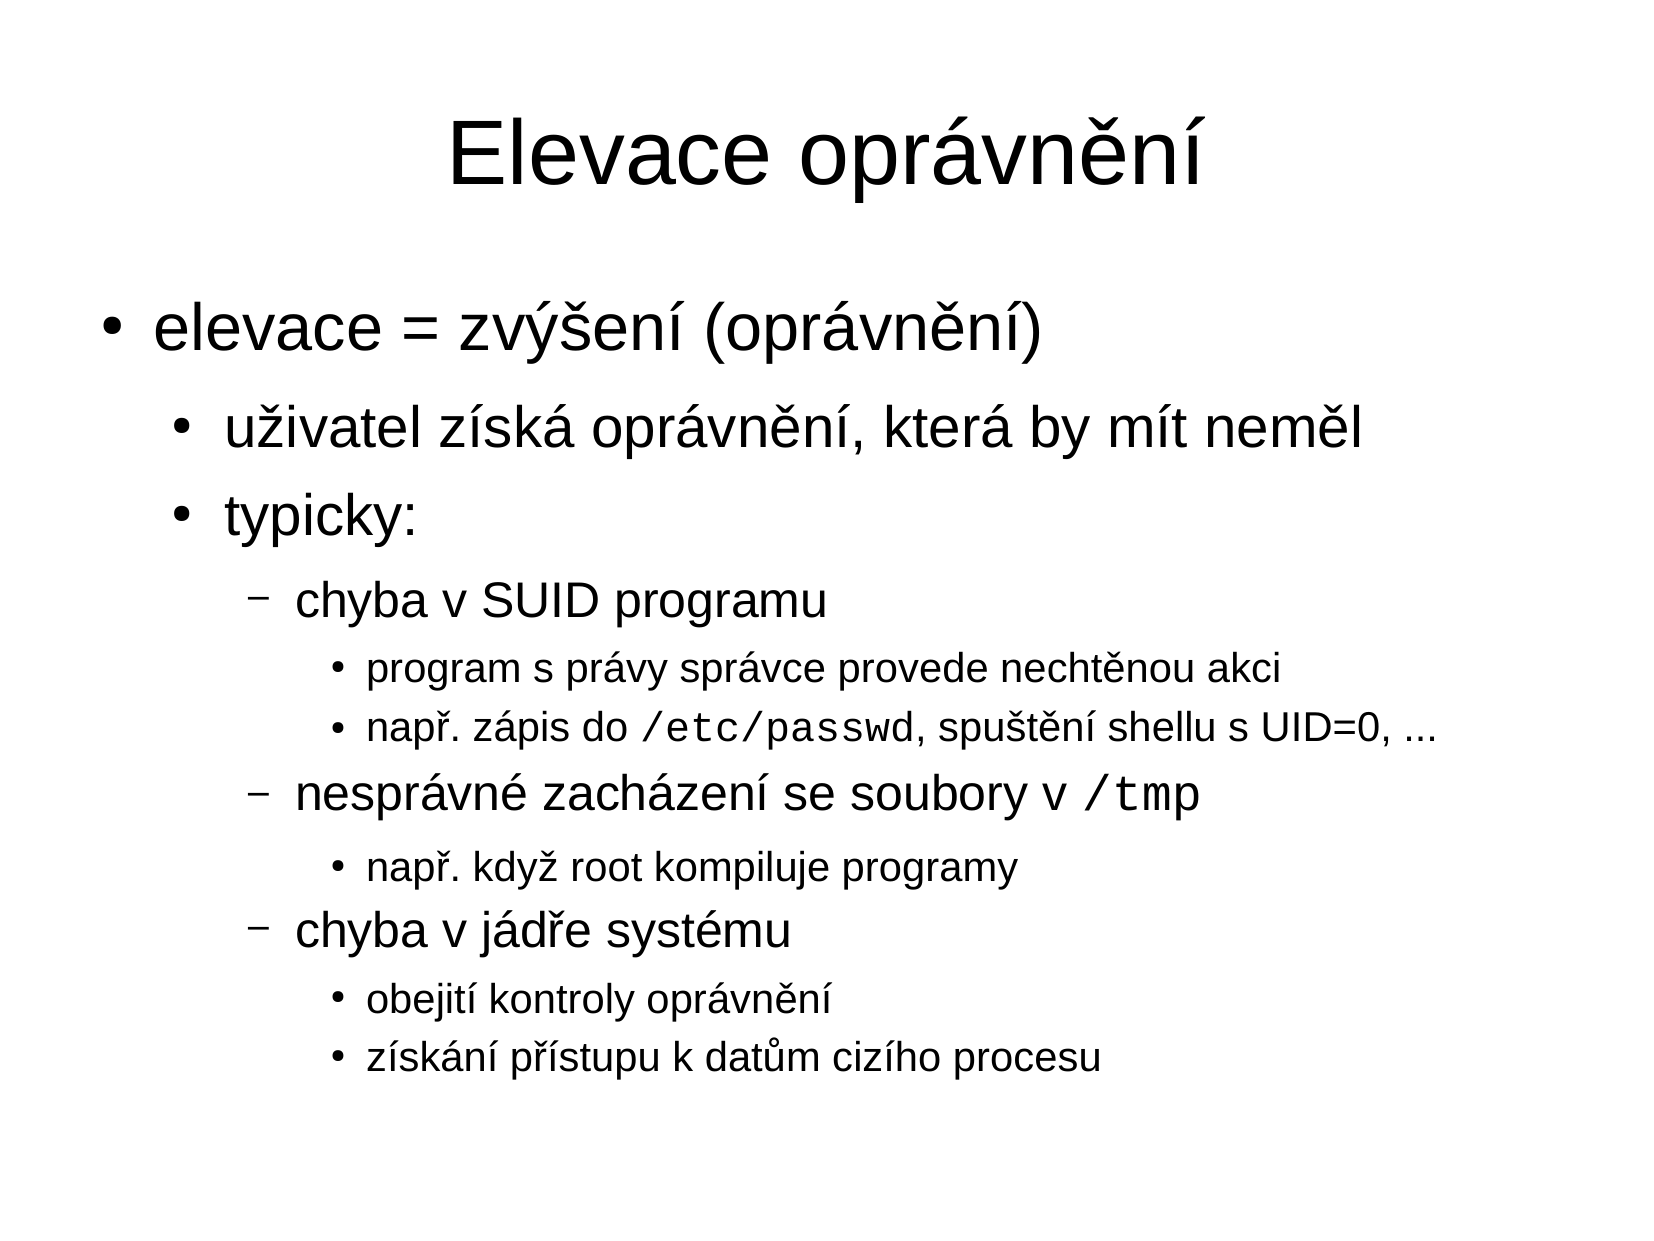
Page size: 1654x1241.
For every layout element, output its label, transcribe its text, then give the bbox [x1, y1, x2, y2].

title Elevace oprávnění [82, 49, 1571, 257]
list elevace = zvýšení (oprávnění) uživatel získá oprávnění, která by mít neměl typicky: chyba v SUID programu program s právy správce provede nechtěnou akci např. zápis do /etc/passwd, spuštění shellu s UID=0, ... nesprávné zacházení se soubory v /tmp např. když root kompiluje programy chyba v jádře systému obejití kontroly oprávnění získání přístupu k datům cizího procesu [82, 290, 1571, 1109]
